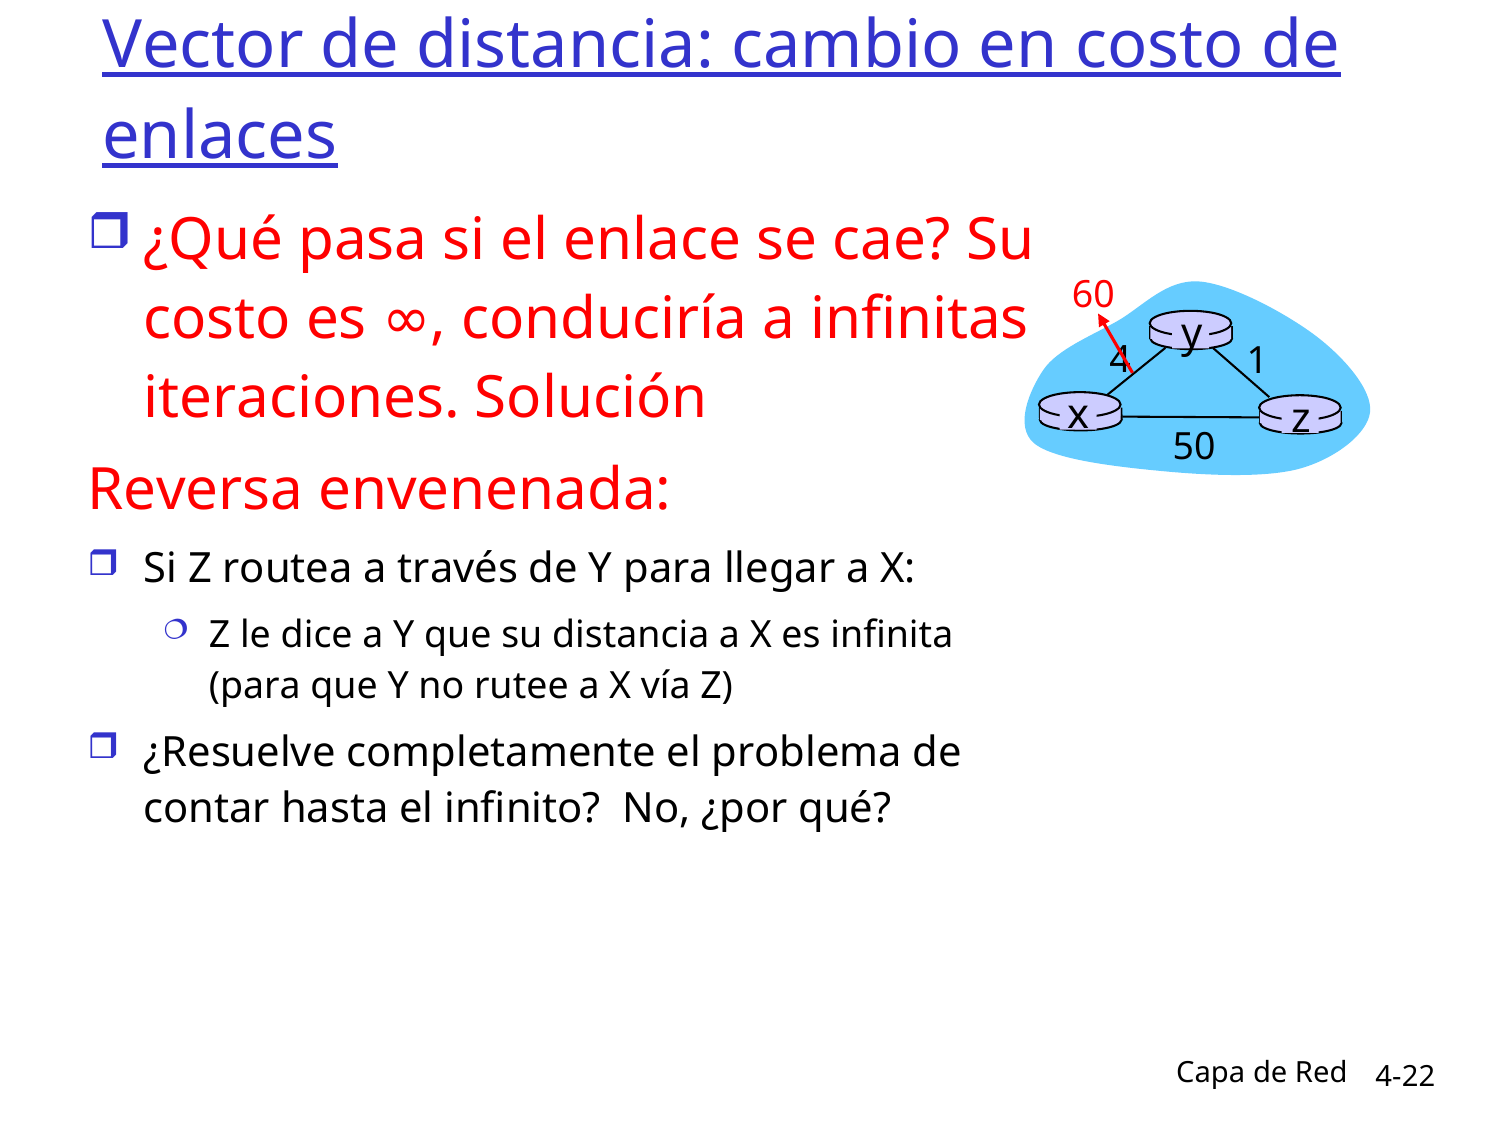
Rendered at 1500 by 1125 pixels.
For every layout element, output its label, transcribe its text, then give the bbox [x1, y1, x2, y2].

text_box x [1053, 379, 1105, 446]
text_box 4 [1113, 355, 1123, 363]
text_box z [1276, 382, 1326, 449]
title Vector de distancia: cambio en costo de enlaces [87, 0, 1363, 182]
text_box [1038, 281, 1371, 476]
text_box 1 [1231, 328, 1284, 389]
list ¿Qué pasa si el enlace se cae? Su costo es ∞, conduciría a infinitas iteraciones. Solución Reversa envenenada: Si Z routea a través de Y para llegar a X: Z le dice a Y que su distancia a X es infinita (para que Y no rutee a X vía Z) ¿Resuelve completamente el problema de contar hasta el infinito? No, ¿por qué? [87, 197, 1038, 1008]
text_box y [1166, 298, 1218, 364]
text_box 50 [1157, 413, 1231, 475]
text_box 60 [1057, 262, 1130, 323]
text_box 4 [1094, 327, 1146, 388]
